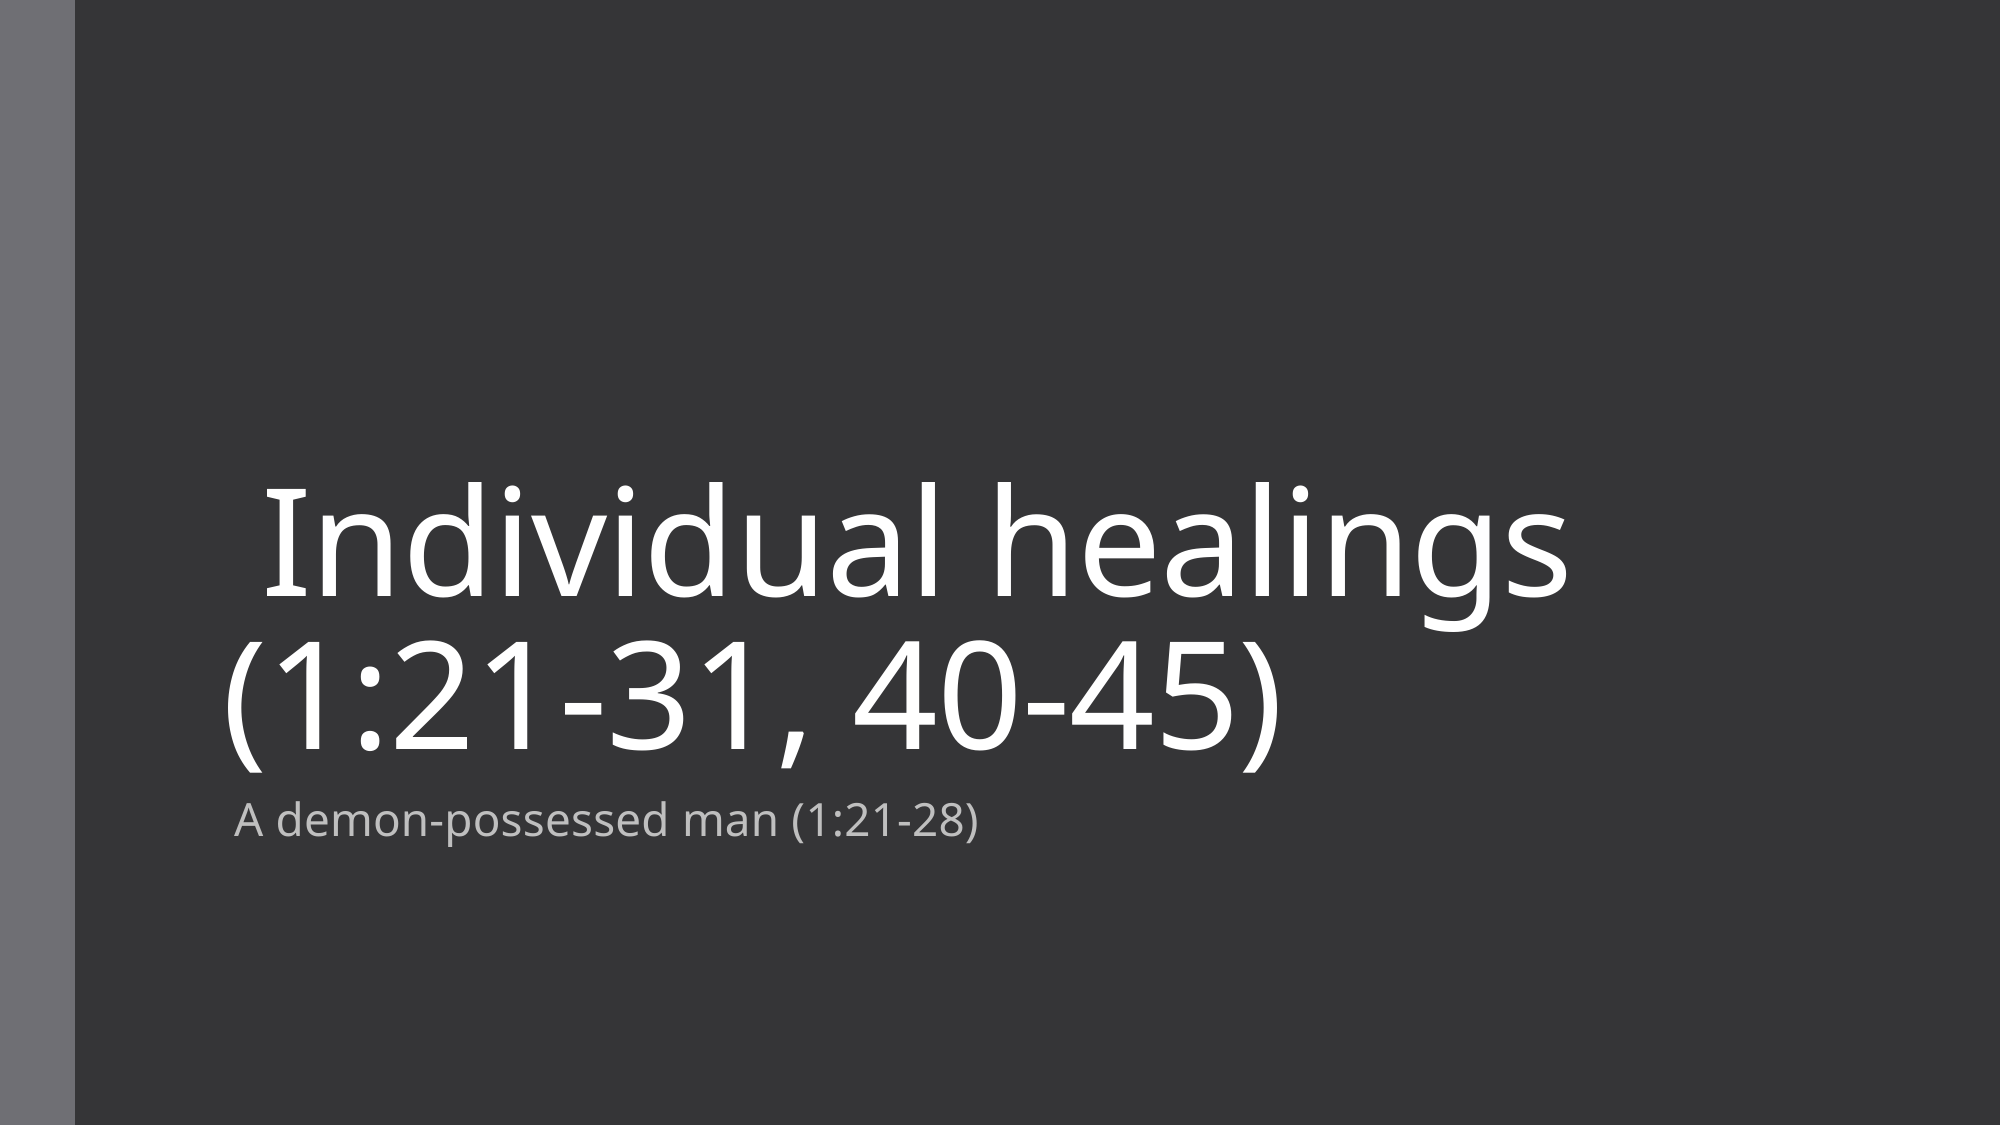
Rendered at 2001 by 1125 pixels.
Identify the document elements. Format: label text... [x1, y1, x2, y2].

subtitle A demon-possessed man (1:21-28) [206, 787, 1752, 1066]
title Individual healings (1:21-31, 40-45) [206, 124, 1752, 787]
